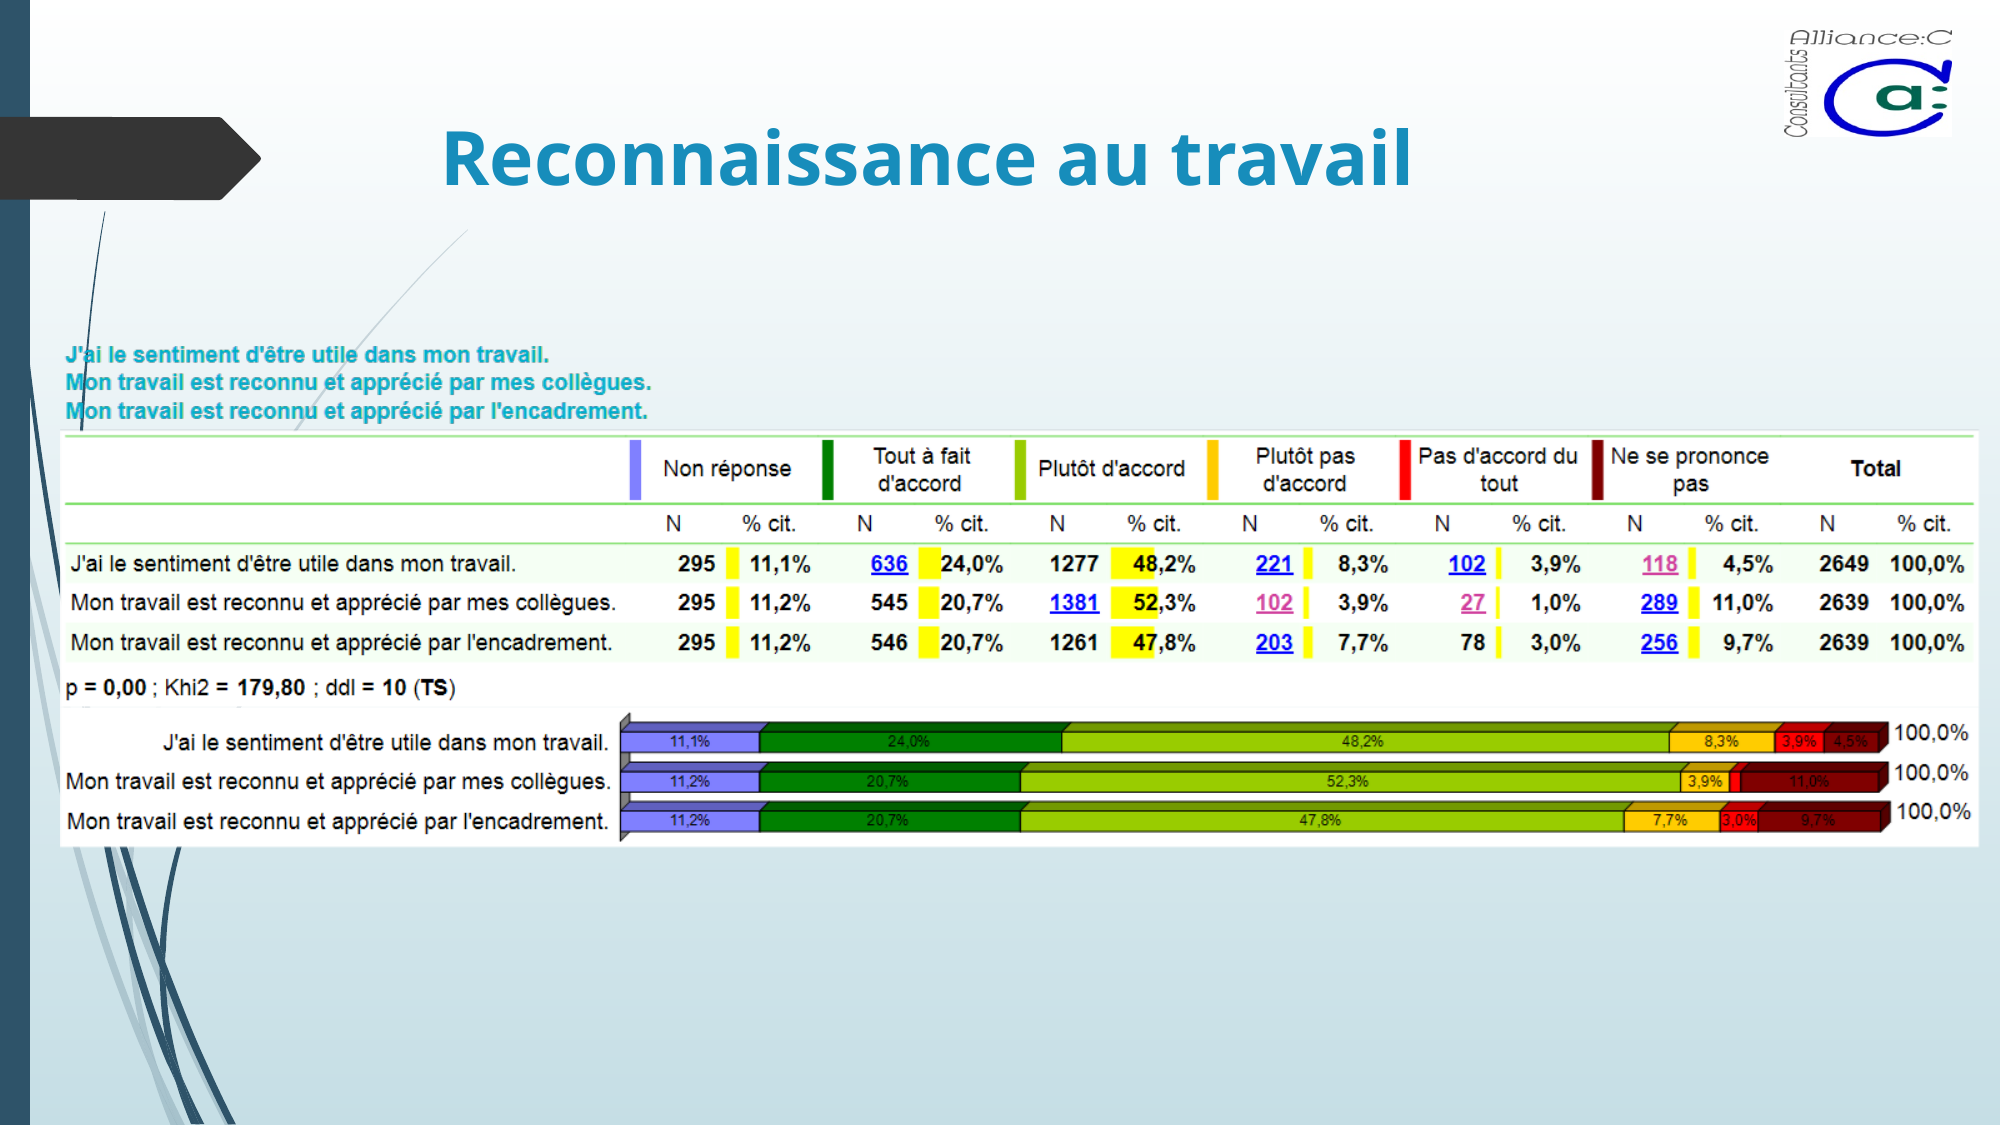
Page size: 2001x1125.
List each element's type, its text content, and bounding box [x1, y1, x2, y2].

title Reconnaissance au travail [425, 102, 1888, 313]
picture [1784, 30, 1952, 137]
picture [60, 340, 1980, 848]
